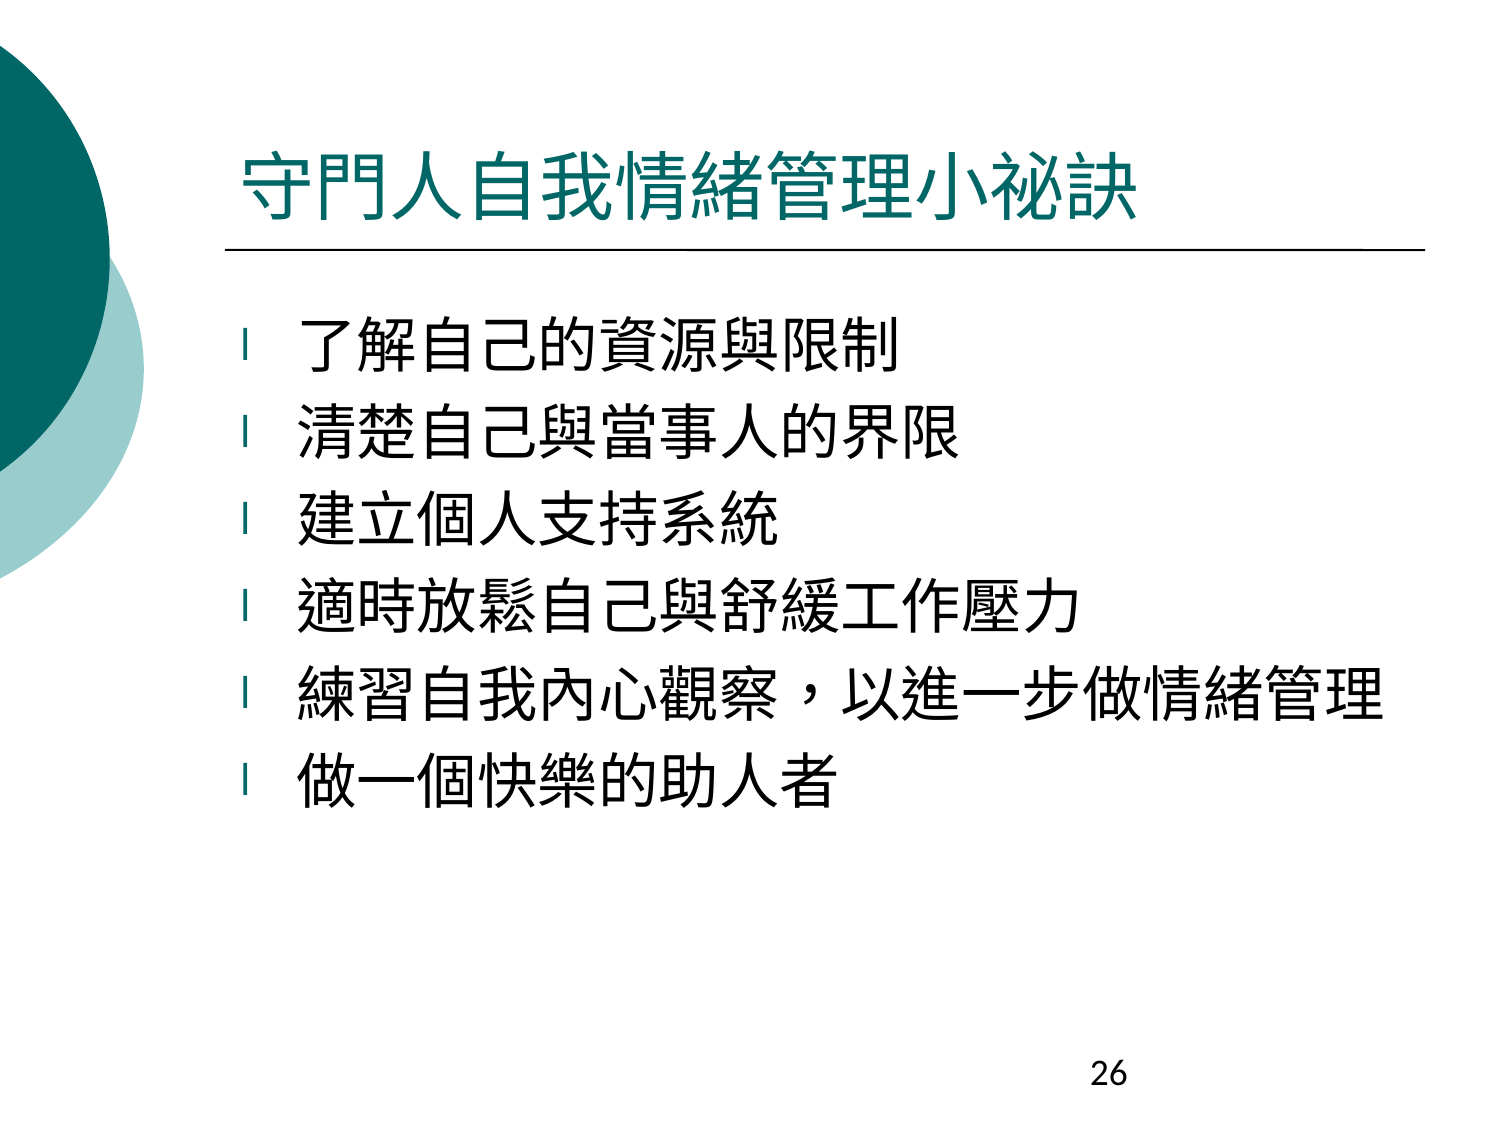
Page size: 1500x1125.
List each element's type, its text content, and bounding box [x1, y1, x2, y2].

title 守門人自我情緒管理小祕訣 [224, 49, 1425, 237]
list 了解自己的資源與限制 清楚自己與當事人的界限 建立個人支持系統 適時放鬆自己與舒緩工作壓力 練習自我內心觀察，以進一步做情緒管理 做一個快樂的助人者 [224, 299, 1425, 975]
text_box 26 [1074, 1025, 1426, 1101]
